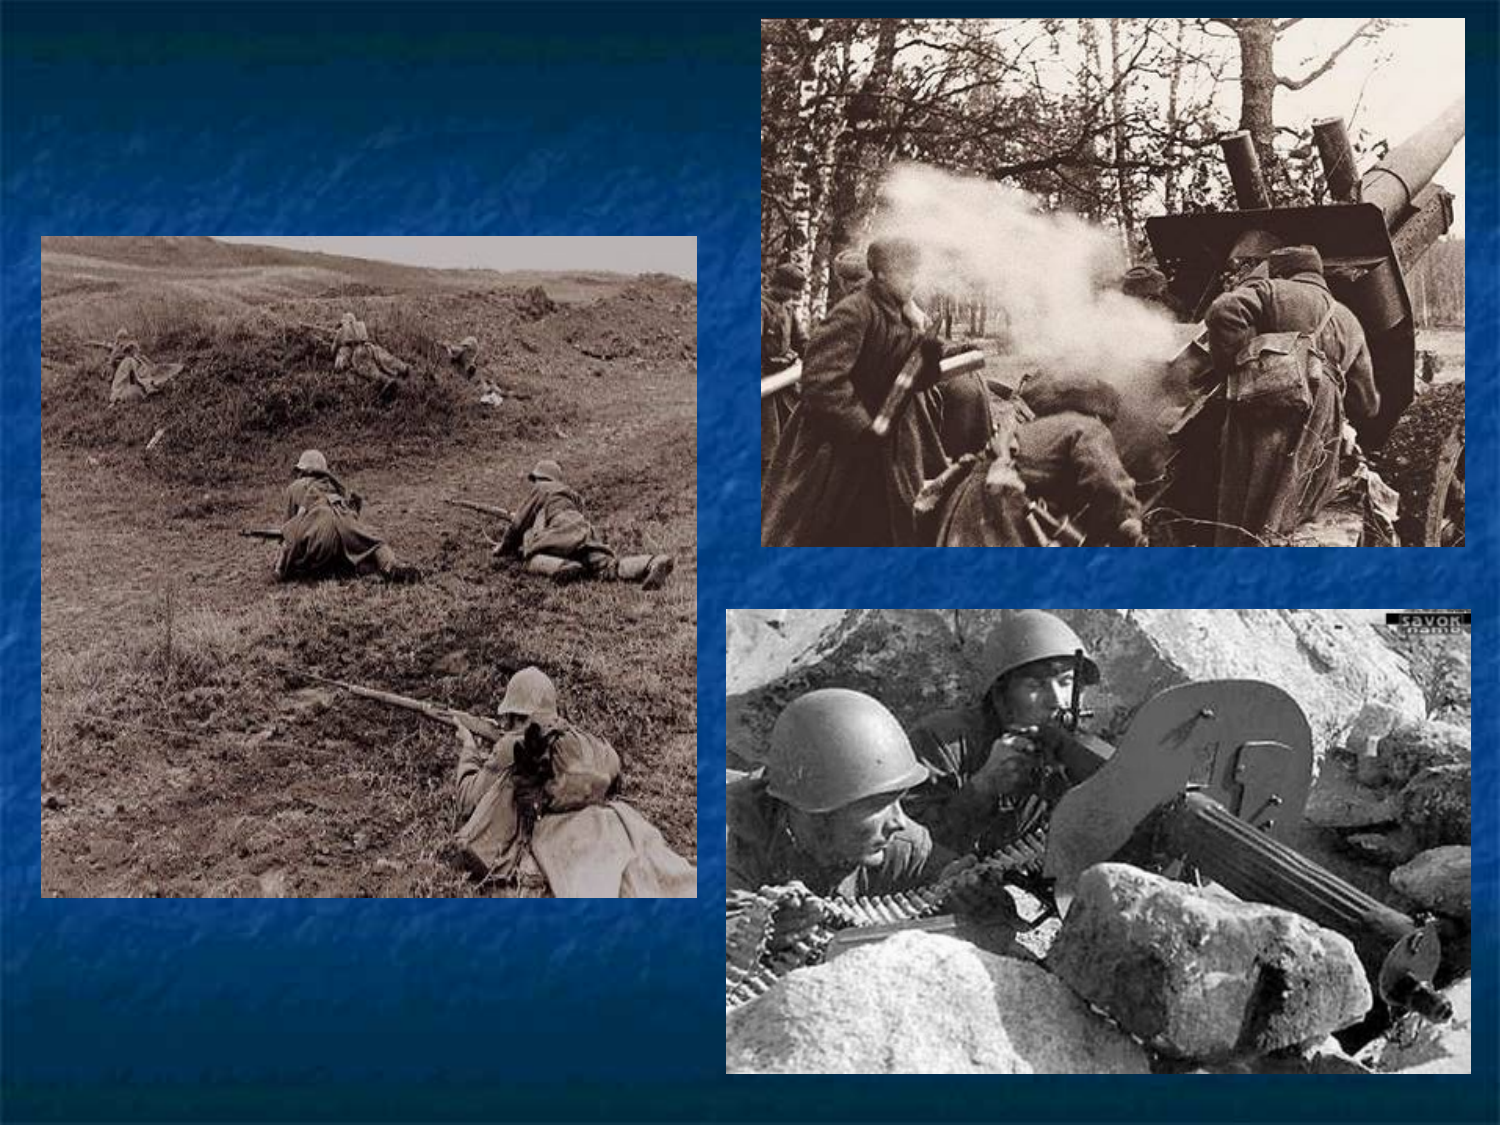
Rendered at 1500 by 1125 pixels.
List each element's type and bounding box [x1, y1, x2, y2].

picture [726, 609, 1471, 1074]
picture [41, 236, 697, 898]
picture [761, 19, 1465, 547]
